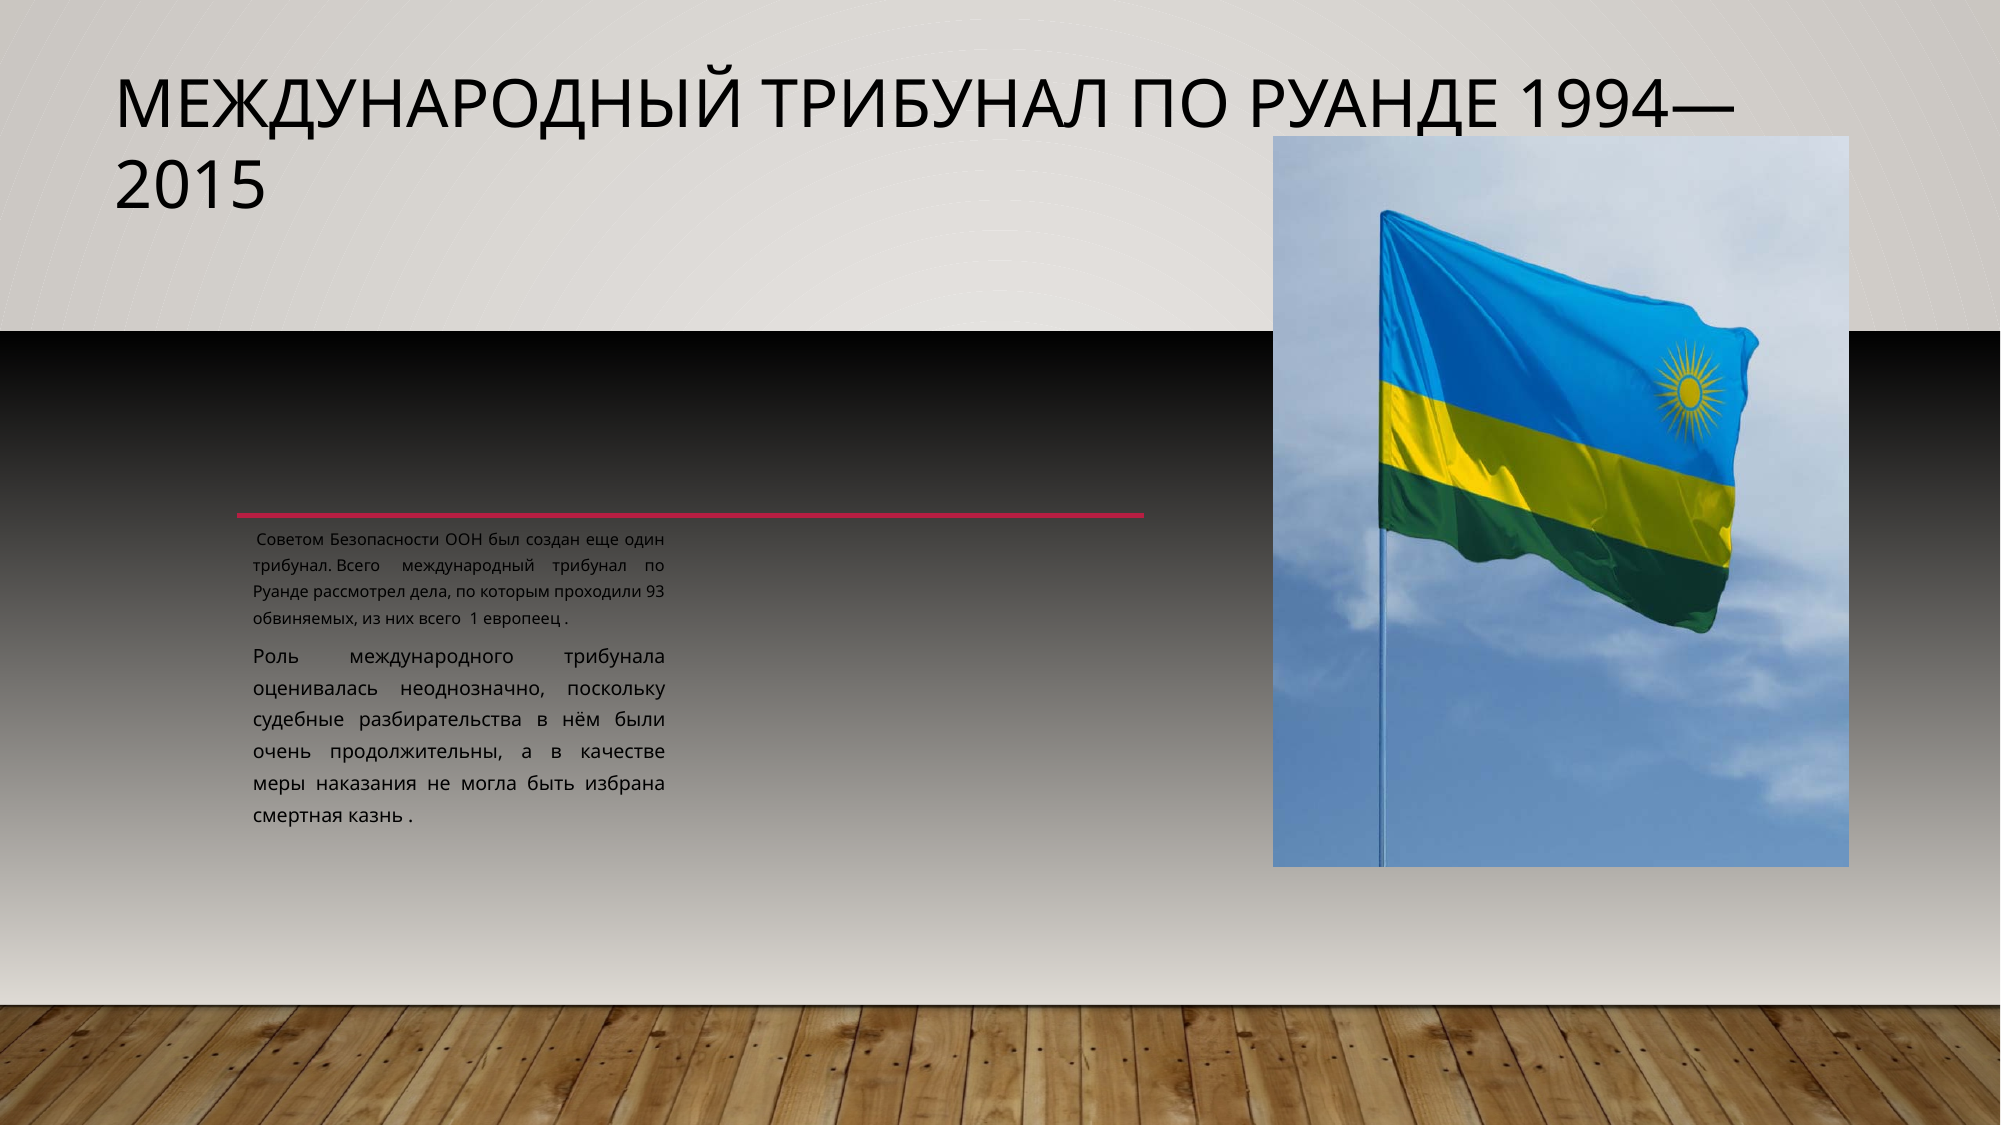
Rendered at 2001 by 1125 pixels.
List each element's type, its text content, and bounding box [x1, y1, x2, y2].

title Международный трибунал по Руанде 1994—2015 [0, 0, 1190, 243]
picture [1273, 136, 1849, 868]
list Советом Безопасности ООН был создан еще один трибунал. Всего международный трибунал по Руанде рассмотрел дела, по которым проходили 93 обвиняемых, из них всего 1 европеец . Роль международного трибунала оценивалась неоднозначно, поскольку судебные разбирательства в нём были очень продолжительны, а в качестве меры наказания не могла быть избрана смертная казнь . [0, 280, 1028, 1099]
